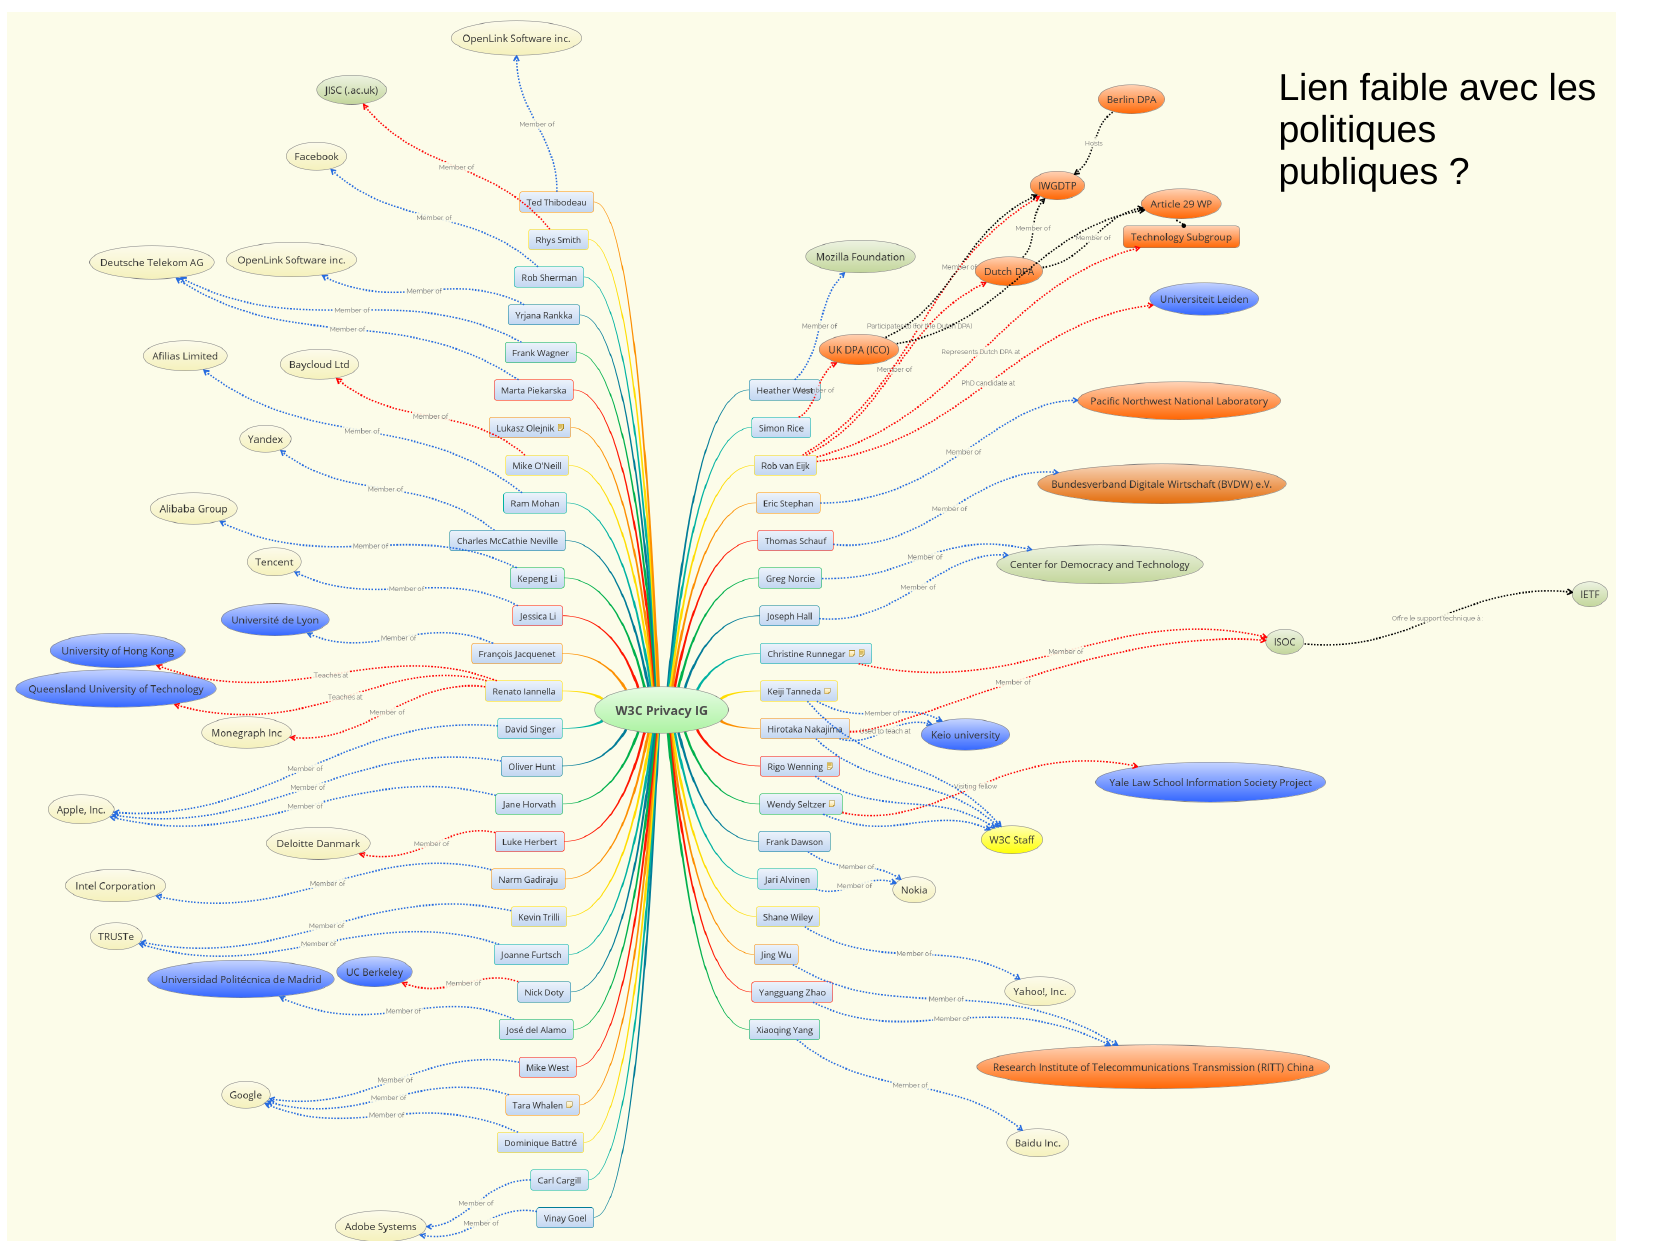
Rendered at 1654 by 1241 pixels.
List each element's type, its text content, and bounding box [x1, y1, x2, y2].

picture [7, 12, 1616, 1241]
text_box Lien faible avec les politiques publiques ? [1263, 59, 1616, 200]
